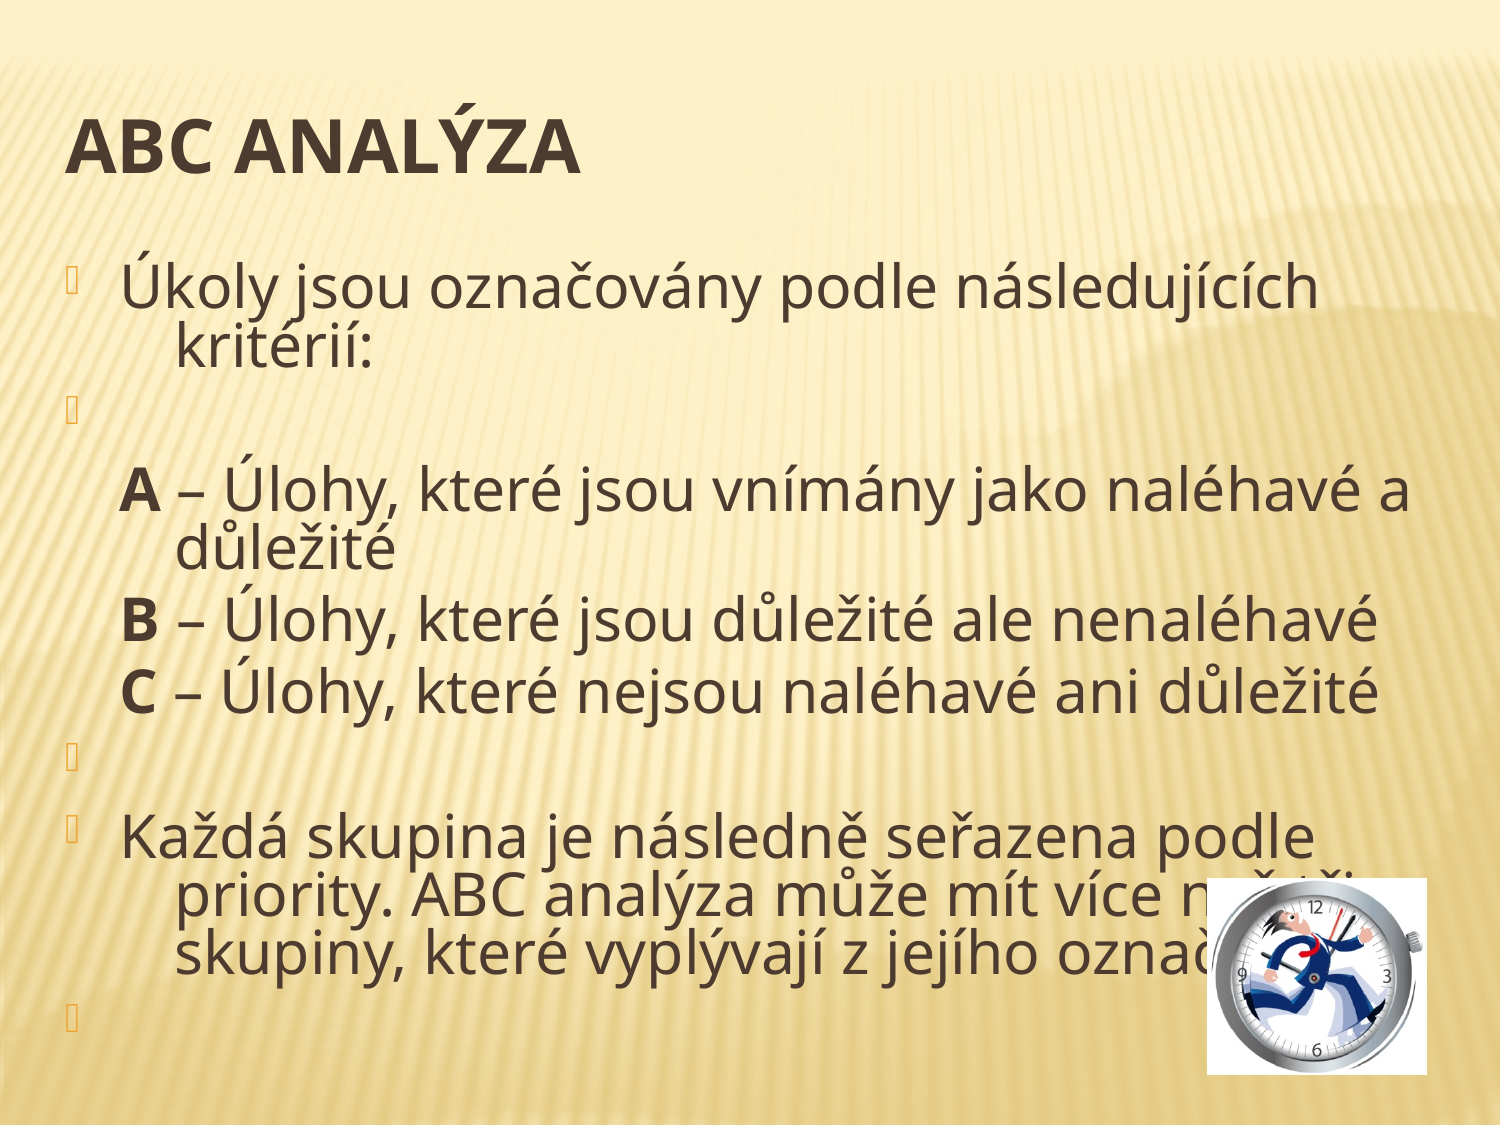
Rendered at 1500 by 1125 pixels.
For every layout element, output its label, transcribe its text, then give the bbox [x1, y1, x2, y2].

list Úkoly jsou označovány podle následujících kritérií: A – Úlohy, které jsou vnímány jako naléhavé a důležité B – Úlohy, které jsou důležité ale nenaléhavé C – Úlohy, které nejsou naléhavé ani důležité Každá skupina je následně seřazena podle priority. ABC analýza může mít více než tři skupiny, které vyplývají z jejího označení. [50, 254, 1476, 998]
picture [1207, 878, 1427, 1075]
title ABC analýza [50, 75, 1476, 213]
